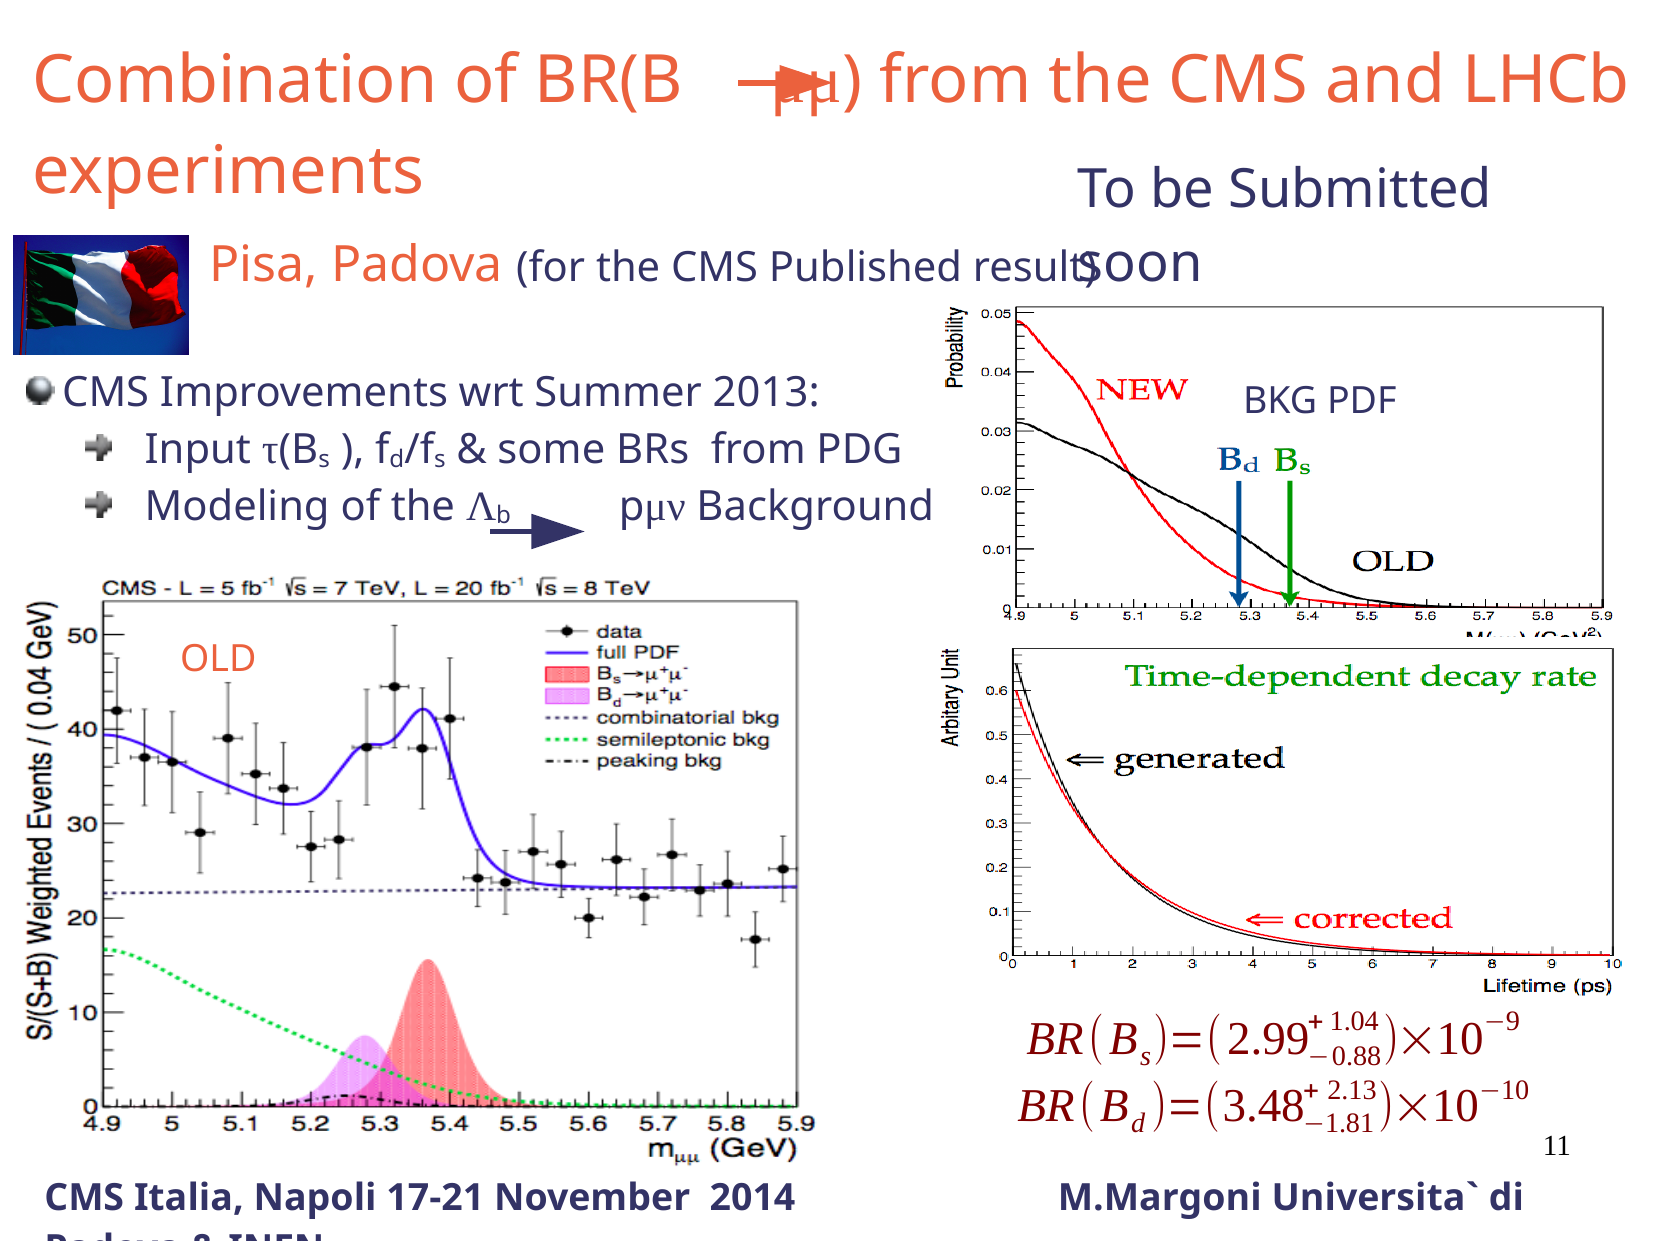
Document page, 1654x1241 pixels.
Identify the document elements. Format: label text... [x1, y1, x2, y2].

picture [17, 900, 880, 1170]
text_box CMS Italia, Napoli 17-21 November 2014 M.Margoni Universita` di Padova & INFN [29, 1163, 1625, 1237]
text_box Combination of BR(B μμ) from the CMS and LHCb experiments [17, 23, 1654, 238]
text_box To be Submitted soon [1062, 141, 1642, 241]
text_box Pisa, Padova (for the CMS Published result) [194, 220, 1146, 313]
picture [927, 295, 1630, 354]
text_box CMS Improvements wrt Summer 2013: Input τ(Bs ), fd/fs & some BRs from PDG Modeling of the Λb pμν Background [11, 354, 1630, 900]
picture [915, 637, 1642, 1004]
picture [13, 235, 189, 354]
chart [1003, 1005, 1541, 1140]
